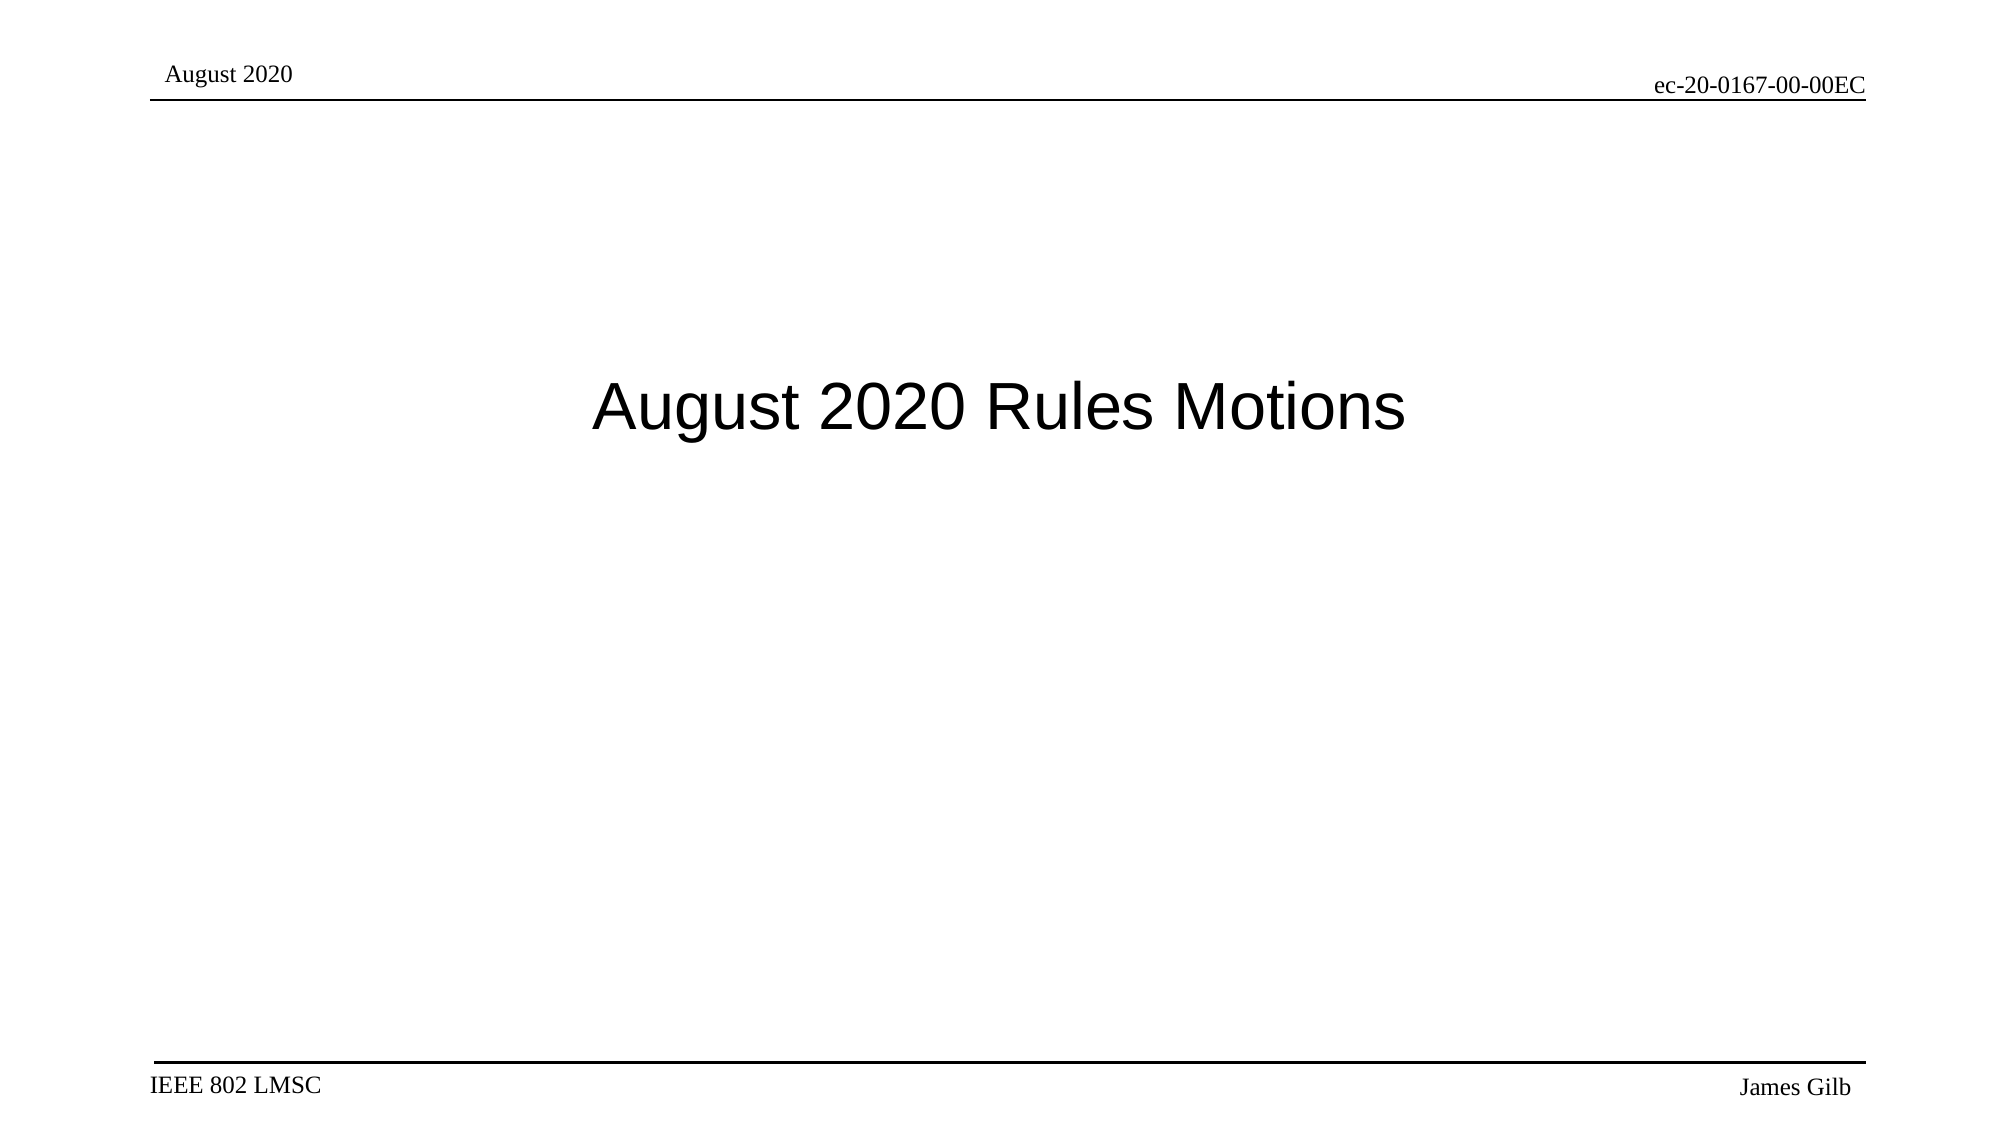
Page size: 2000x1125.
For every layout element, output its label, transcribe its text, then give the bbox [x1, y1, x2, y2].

subtitle August 2020 Rules Motions [125, 112, 1876, 693]
